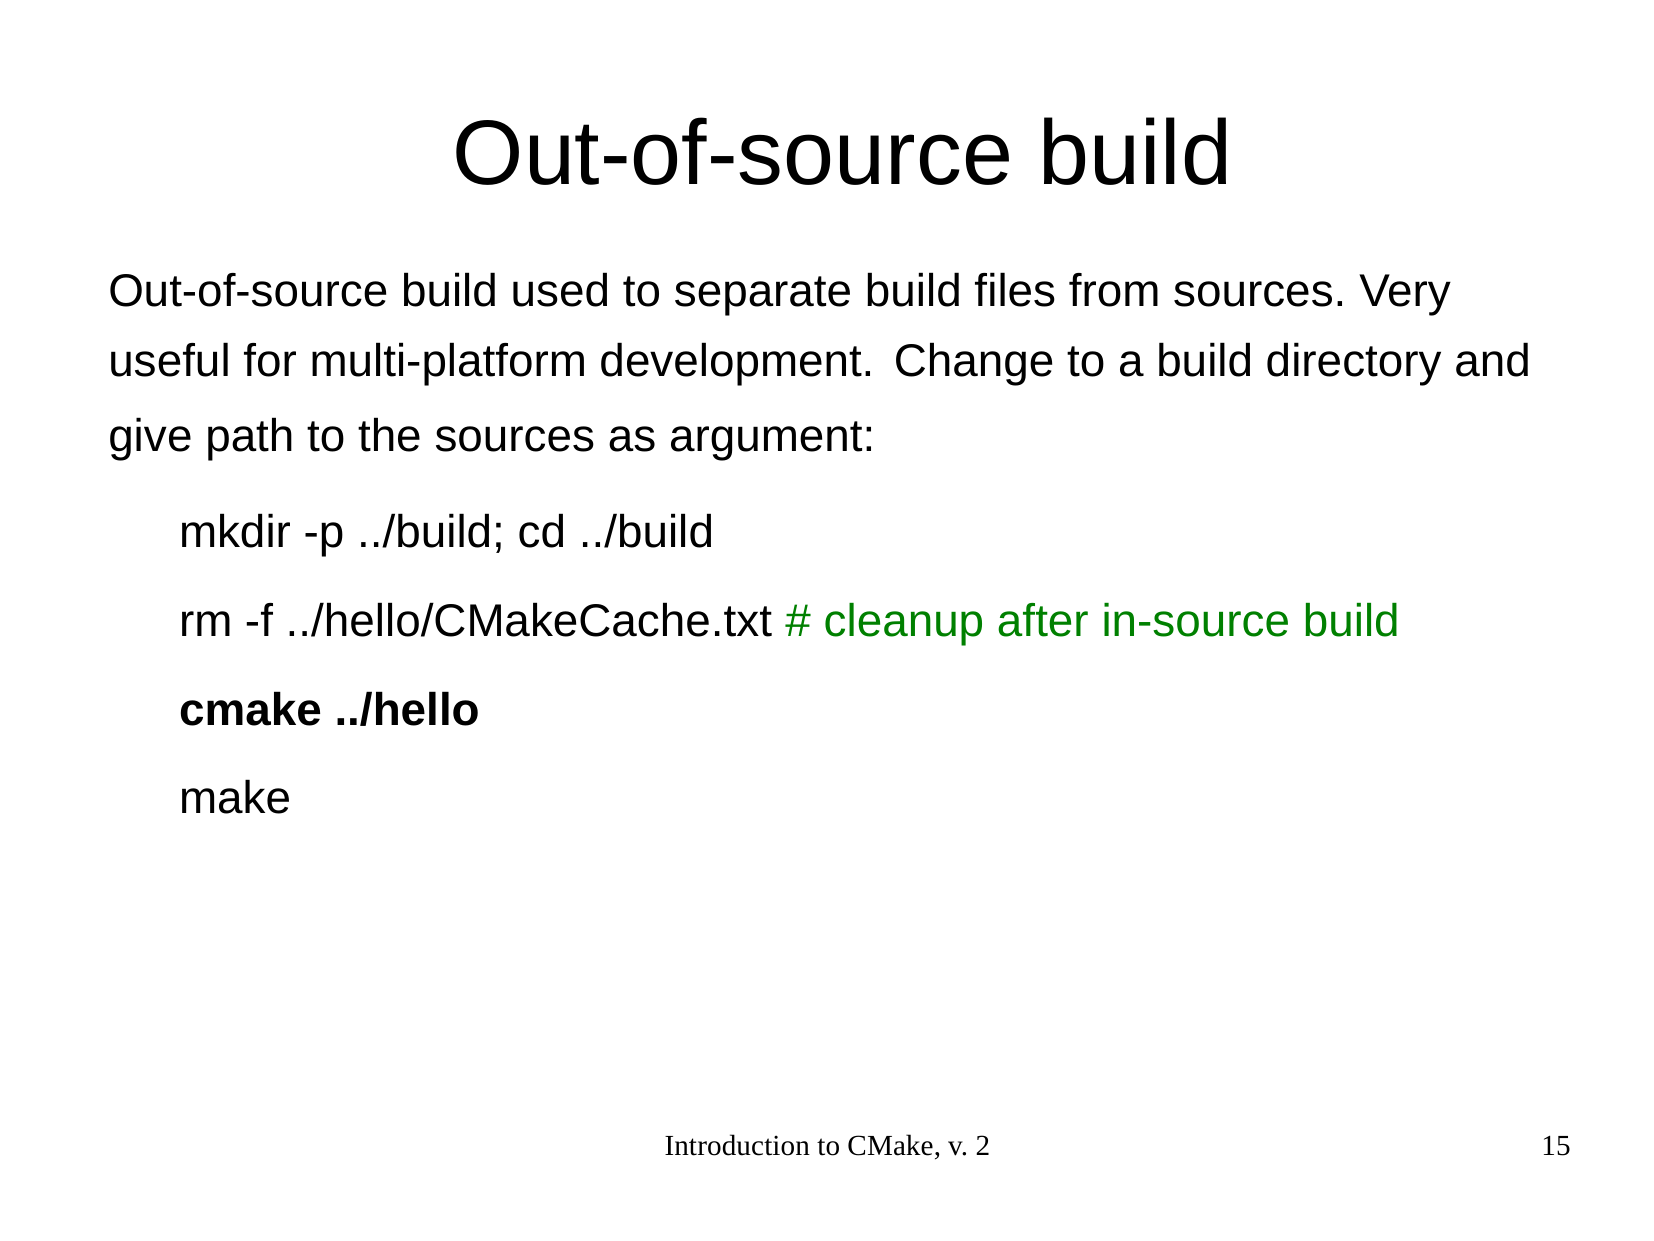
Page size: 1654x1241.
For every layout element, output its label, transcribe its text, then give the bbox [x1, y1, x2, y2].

title Out-of-source build [82, 49, 1571, 207]
list Out-of-source build used to separate build files from sources. Very useful for multi-platform development. Change to a build directory and give path to the sources as argument: mkdir -p ../build; cd ../build rm -f ../hello/CMakeCache.txt # cleanup after in-source build cmake ../hello make [37, 207, 1576, 1036]
